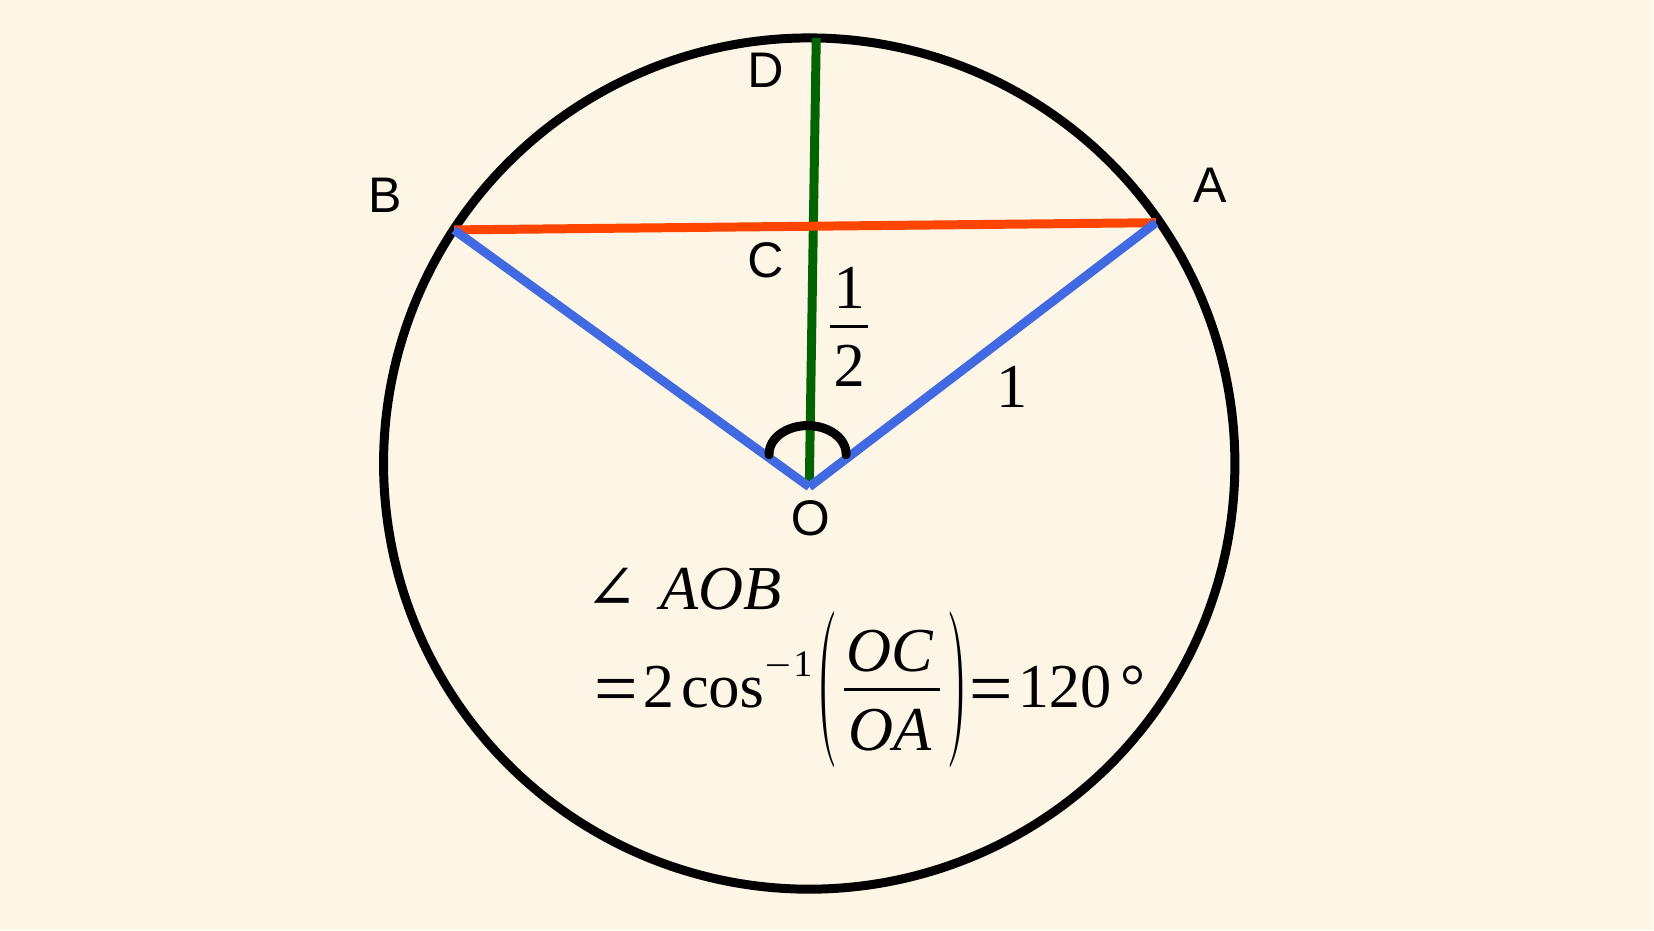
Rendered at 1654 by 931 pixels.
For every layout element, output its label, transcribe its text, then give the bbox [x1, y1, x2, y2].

text_box D [732, 34, 874, 117]
text_box B [353, 159, 442, 274]
chart [583, 553, 1146, 772]
text_box C [732, 225, 822, 340]
chart [995, 351, 1028, 421]
text_box O [776, 483, 843, 554]
text_box A [1178, 149, 1267, 265]
chart [827, 252, 872, 401]
